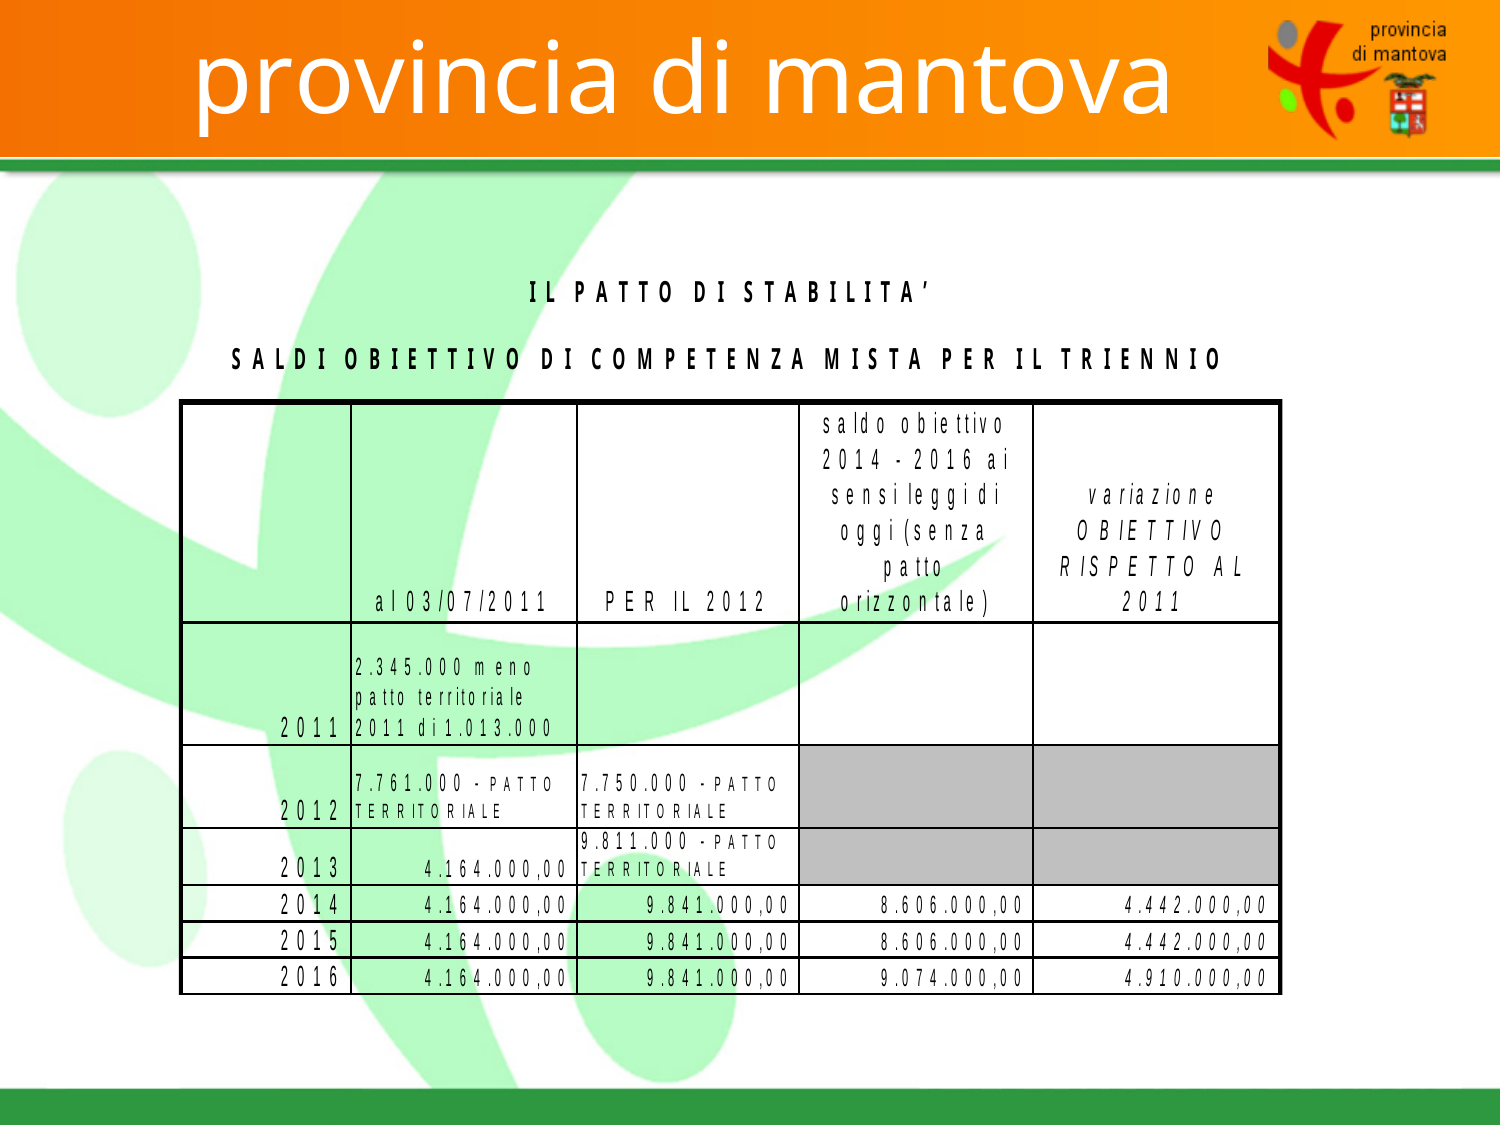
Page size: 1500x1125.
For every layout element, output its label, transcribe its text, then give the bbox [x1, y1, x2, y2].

picture [0, 157, 1500, 1125]
picture [1267, 15, 1452, 142]
text_box provincia di mantova [176, 5, 1205, 142]
